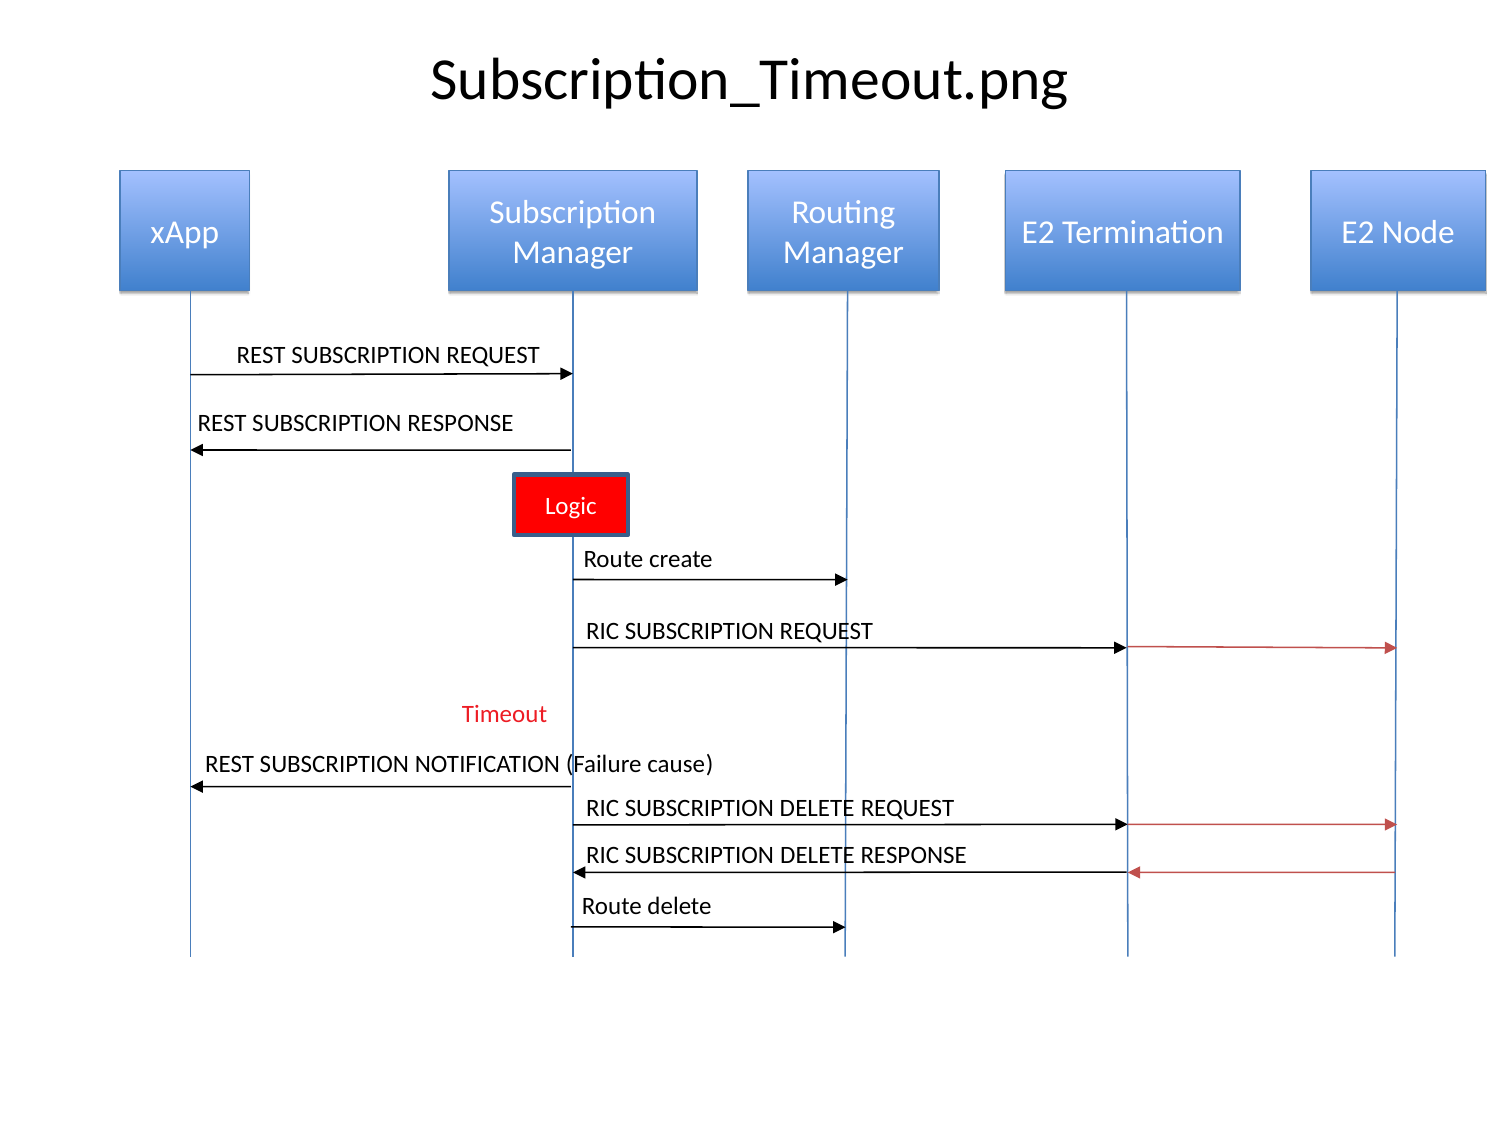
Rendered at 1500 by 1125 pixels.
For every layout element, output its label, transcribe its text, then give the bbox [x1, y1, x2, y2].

text_box Subscription Manager [448, 170, 697, 291]
text_box RIC SUBSCRIPTION REQUEST [571, 606, 969, 652]
text_box REST SUBSCRIPTION NOTIFICATION (Failure cause) [190, 739, 863, 785]
text_box E2 Termination [1005, 170, 1241, 291]
text_box Route delete [567, 882, 774, 928]
text_box REST SUBSCRIPTION RESPONSE [183, 398, 620, 444]
text_box RIC SUBSCRIPTION DELETE RESPONSE [571, 831, 1092, 877]
title Subscription_Timeout.png [75, 32, 1425, 120]
text_box E2 Node [1310, 170, 1486, 291]
text_box RIC SUBSCRIPTION DELETE REQUEST [571, 784, 1075, 829]
text_box xApp [120, 170, 250, 291]
text_box Route create [568, 535, 768, 580]
text_box Timeout [447, 690, 591, 736]
text_box Routing Manager [748, 170, 940, 291]
text_box Logic [513, 474, 628, 535]
text_box REST SUBSCRIPTION REQUEST [221, 331, 556, 373]
